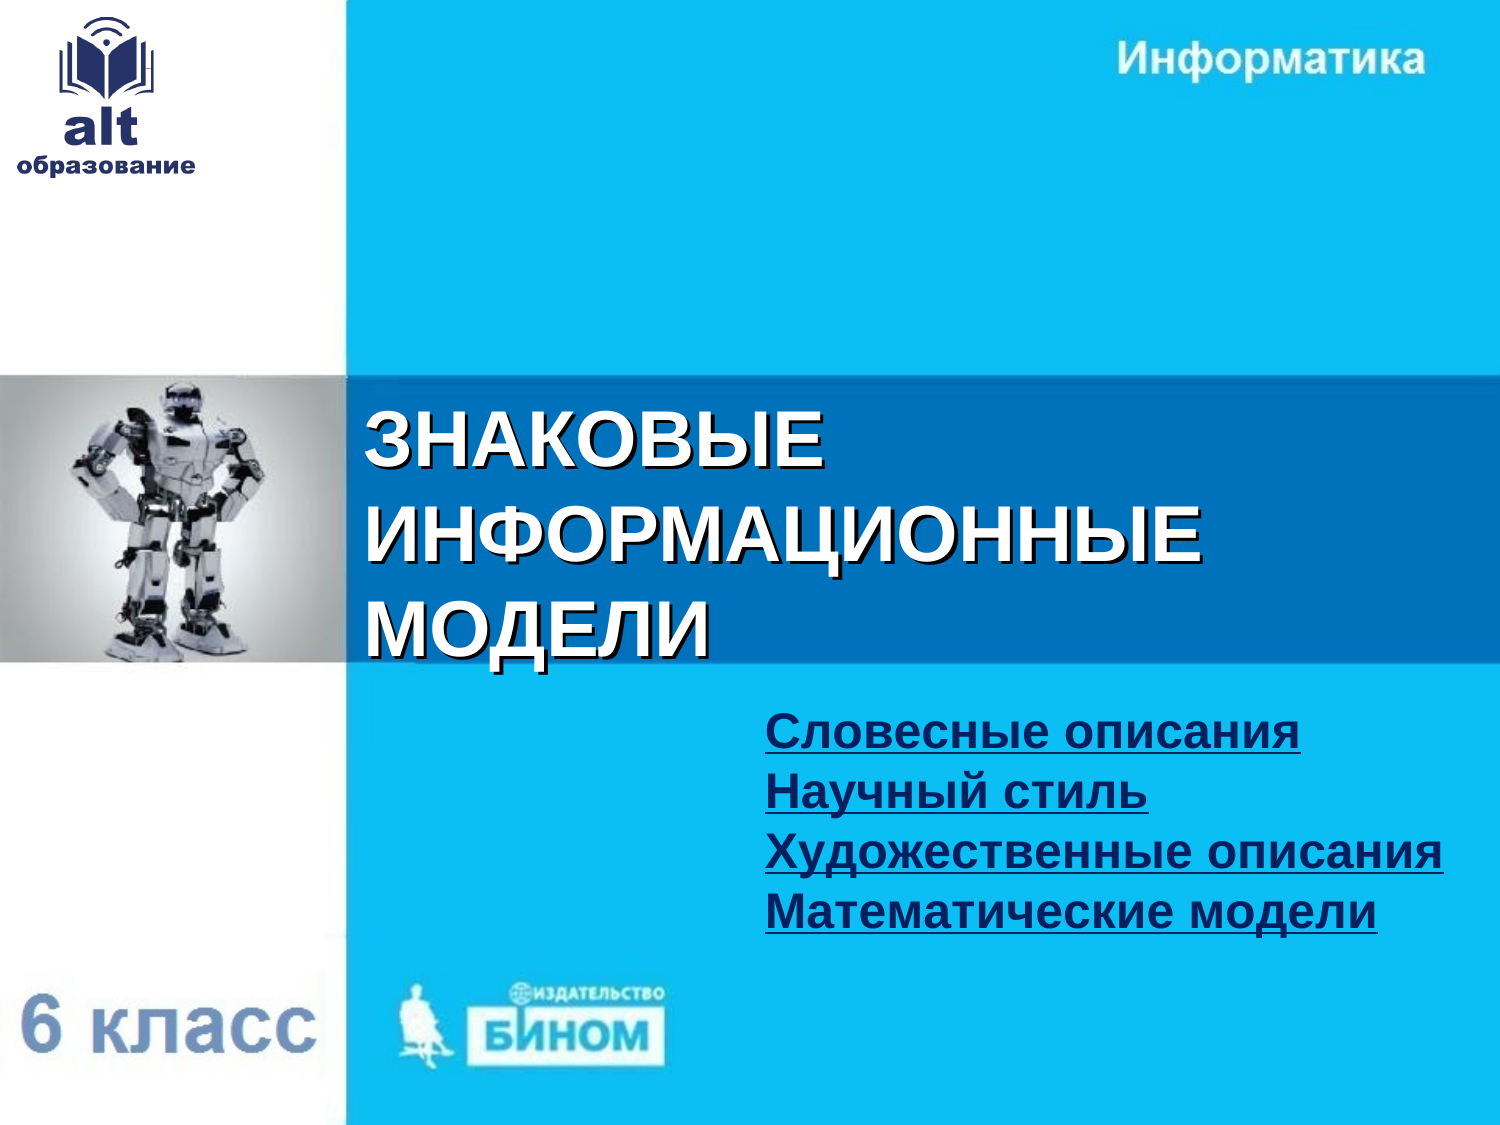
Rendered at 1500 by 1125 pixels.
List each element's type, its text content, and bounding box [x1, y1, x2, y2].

picture [393, 977, 671, 1073]
picture [1115, 37, 1428, 86]
text_box Словесные описания Научный стиль Художественные описания Математические модели [749, 691, 1477, 947]
title ЗНАКОВЫЕ ИНФОРМАЦИОННЫЕ МОДЕЛИ [348, 408, 1400, 651]
picture [0, 0, 1500, 1125]
